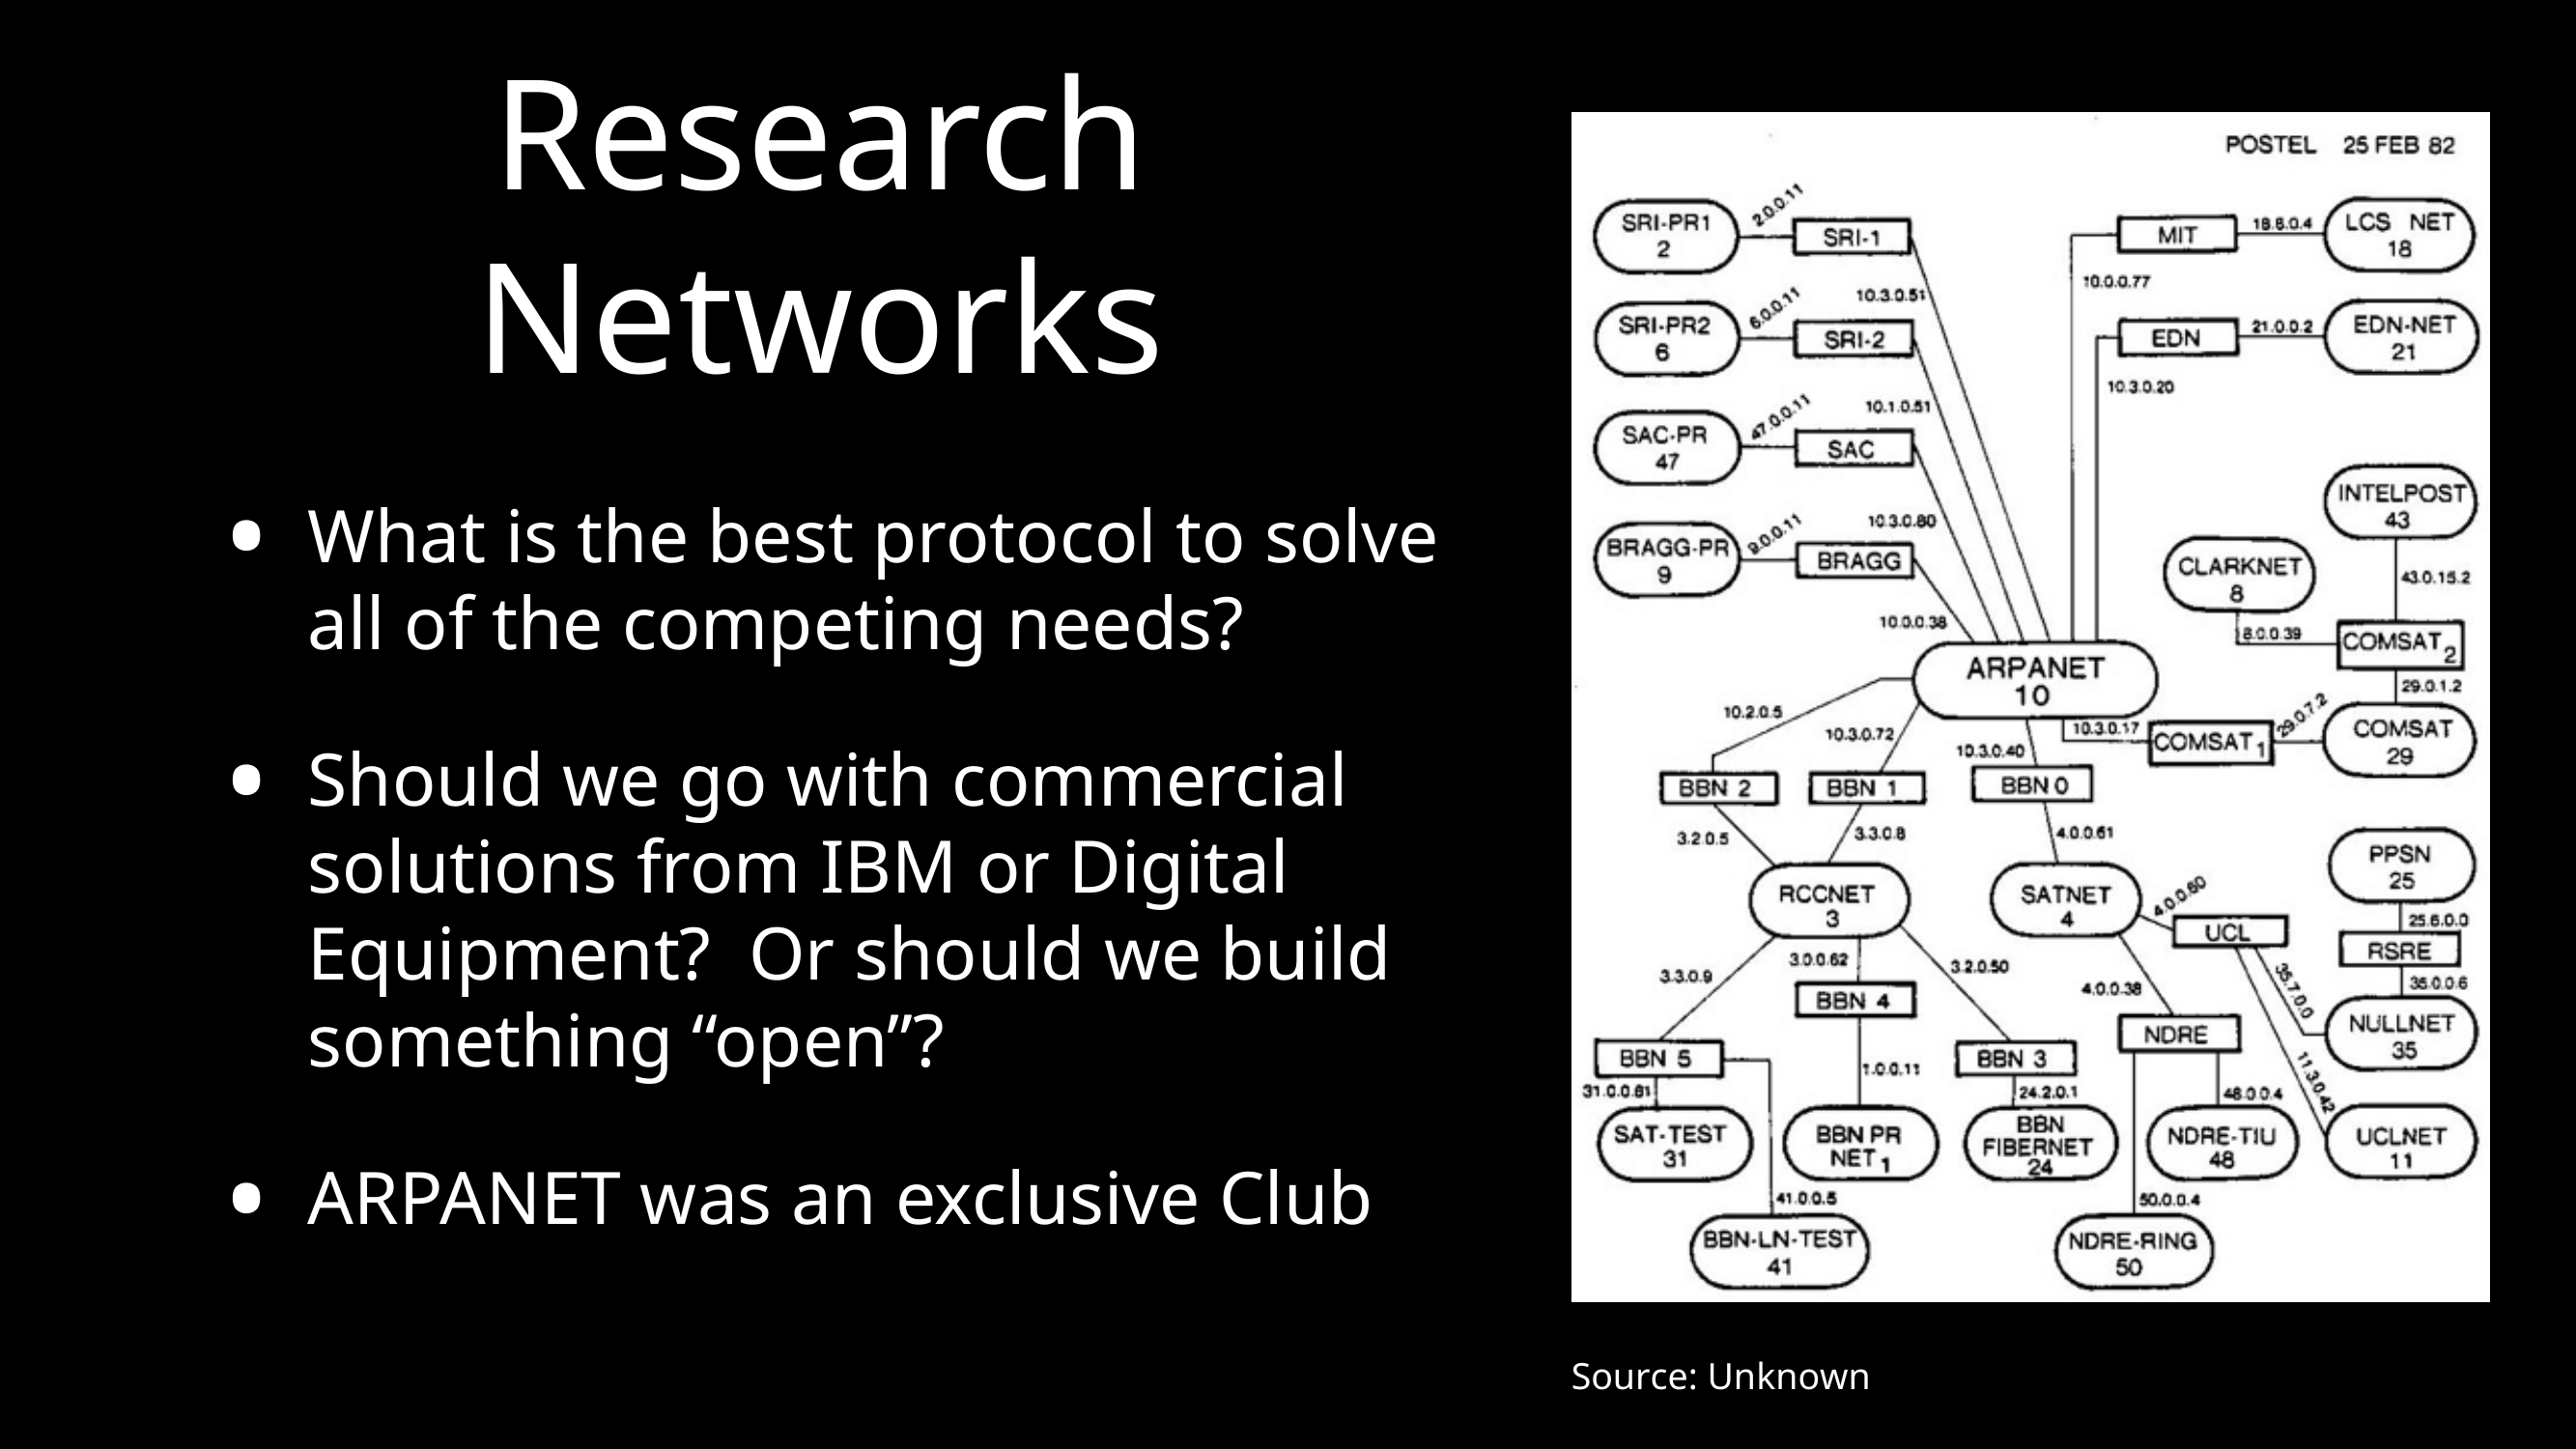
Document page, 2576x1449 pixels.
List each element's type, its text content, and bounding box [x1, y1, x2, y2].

picture [1571, 112, 2490, 1302]
title Research Networks [183, 38, 1458, 403]
text_box Source: Unknown [1571, 1337, 2530, 1414]
list What is the best protocol to solve all of the competing needs? Should we go with commercial solutions from IBM or Digital Equipment? Or should we build something “open”? ARPANET was an exclusive Club [183, 412, 1510, 1317]
